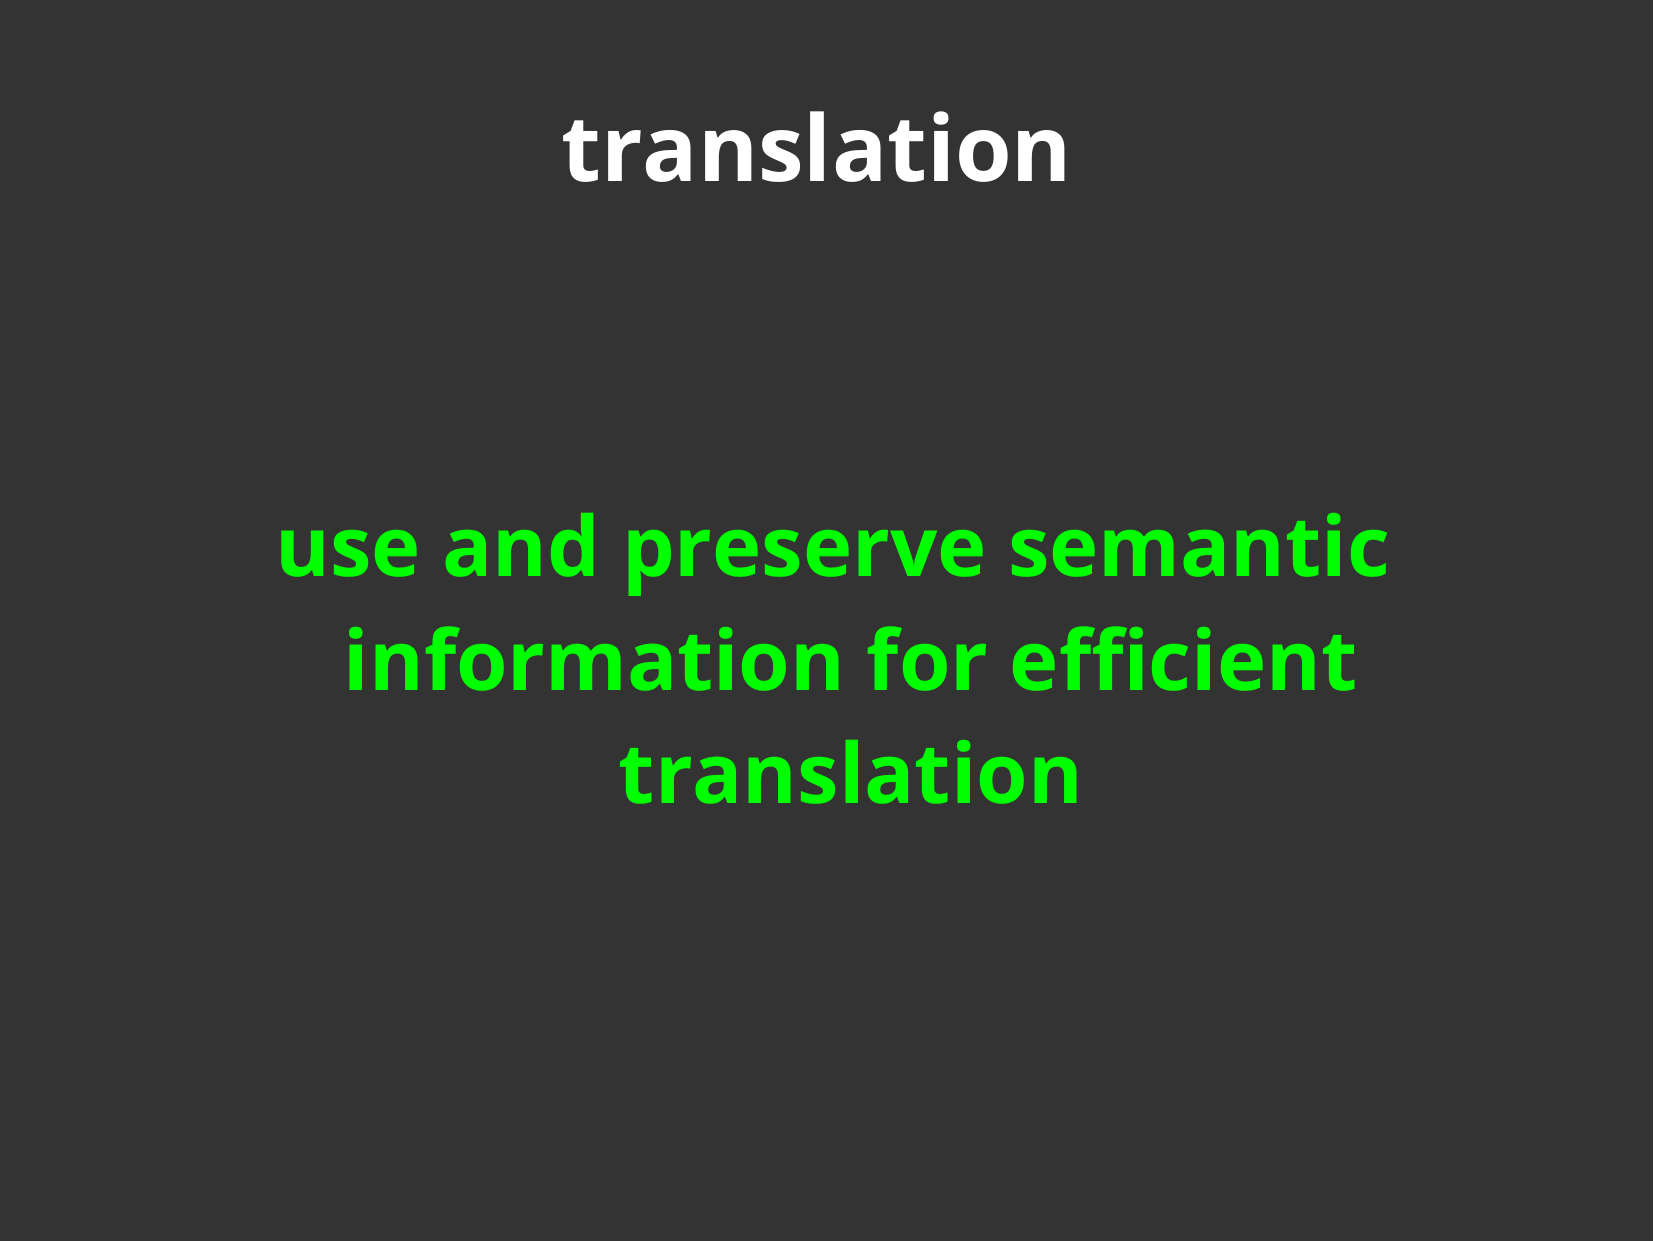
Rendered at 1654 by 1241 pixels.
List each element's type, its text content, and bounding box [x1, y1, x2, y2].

title translation [111, 41, 1523, 250]
subtitle use and preserve semantic information for efficient translation [109, 506, 1522, 811]
